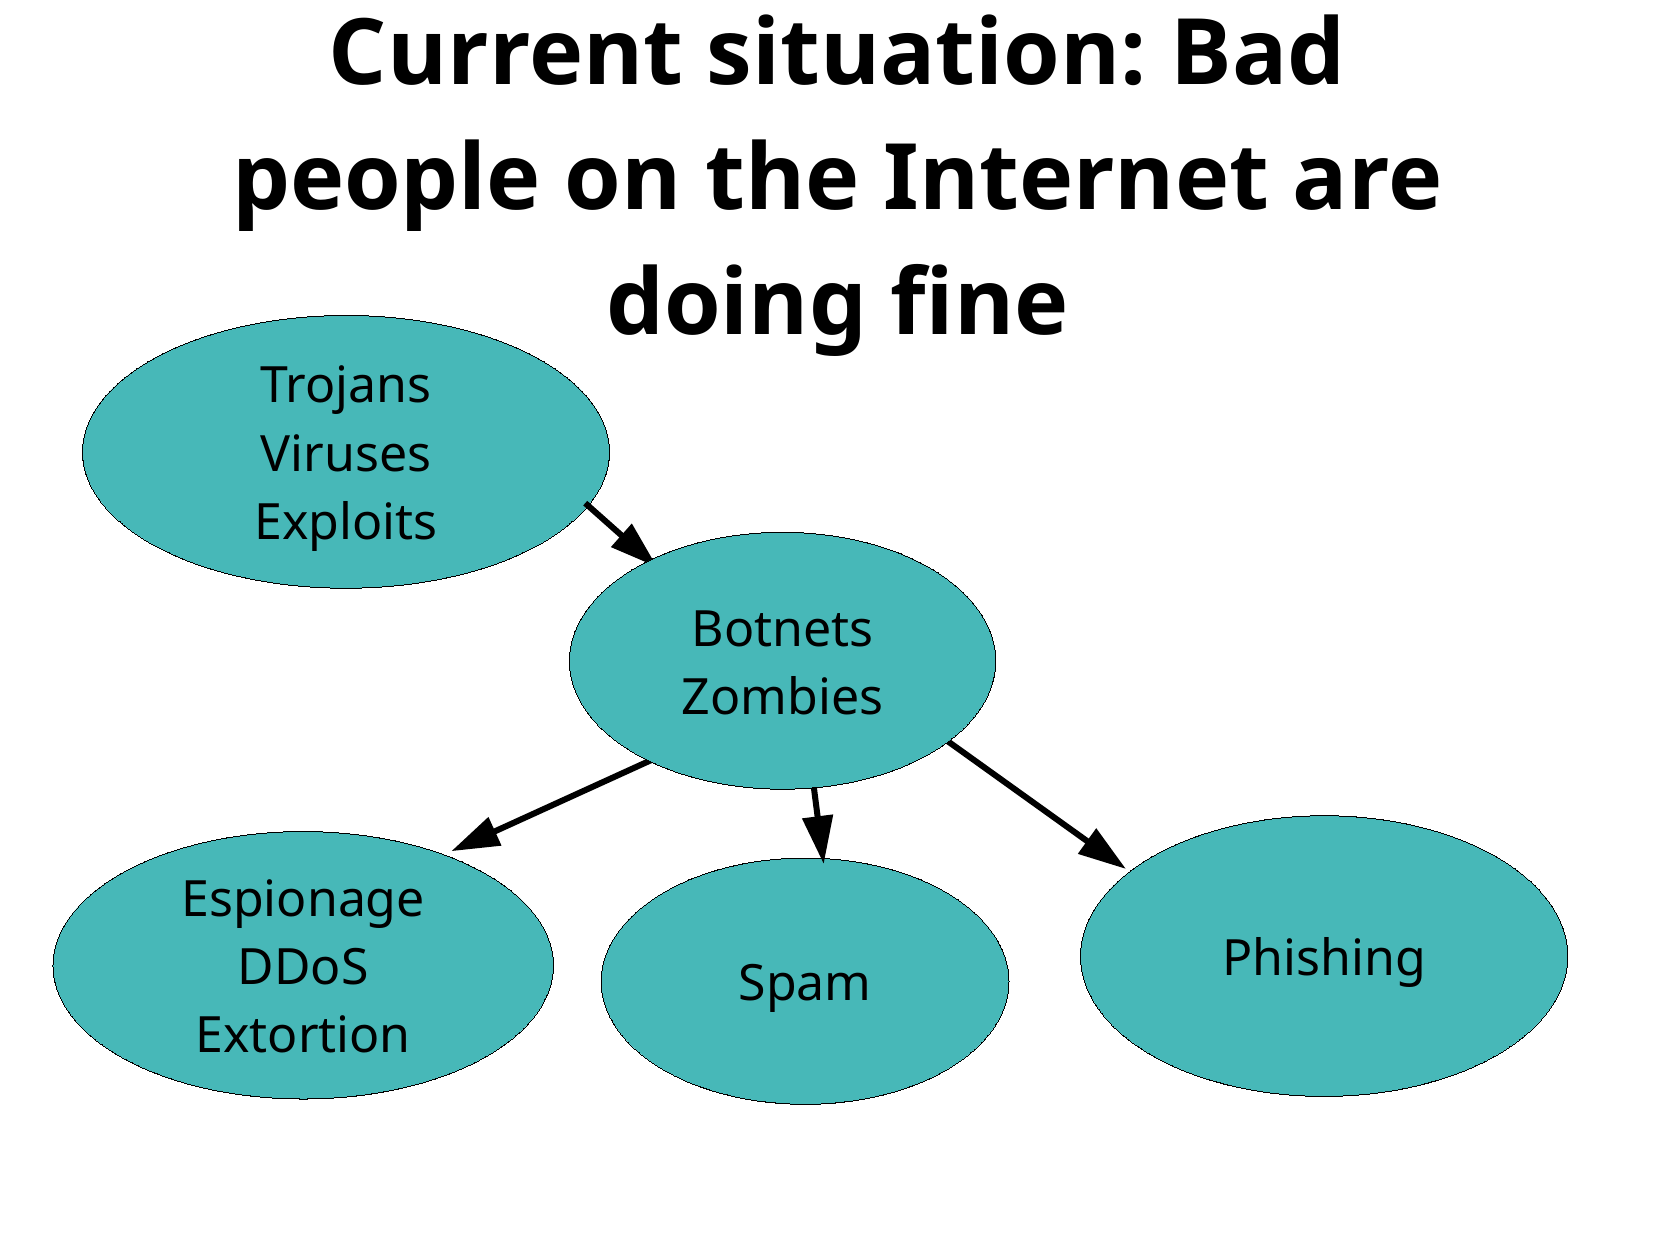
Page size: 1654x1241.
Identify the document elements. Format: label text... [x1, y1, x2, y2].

text_box Phishing [1080, 815, 1568, 1097]
text_box Spam [601, 858, 1010, 1105]
text_box Trojans Viruses Exploits [82, 315, 610, 589]
text_box Botnets Zombies [569, 532, 996, 790]
title Current situation: Bad people on the Internet are doing fine [179, 53, 1496, 294]
text_box Espionage DDoS Extortion [52, 831, 554, 1100]
